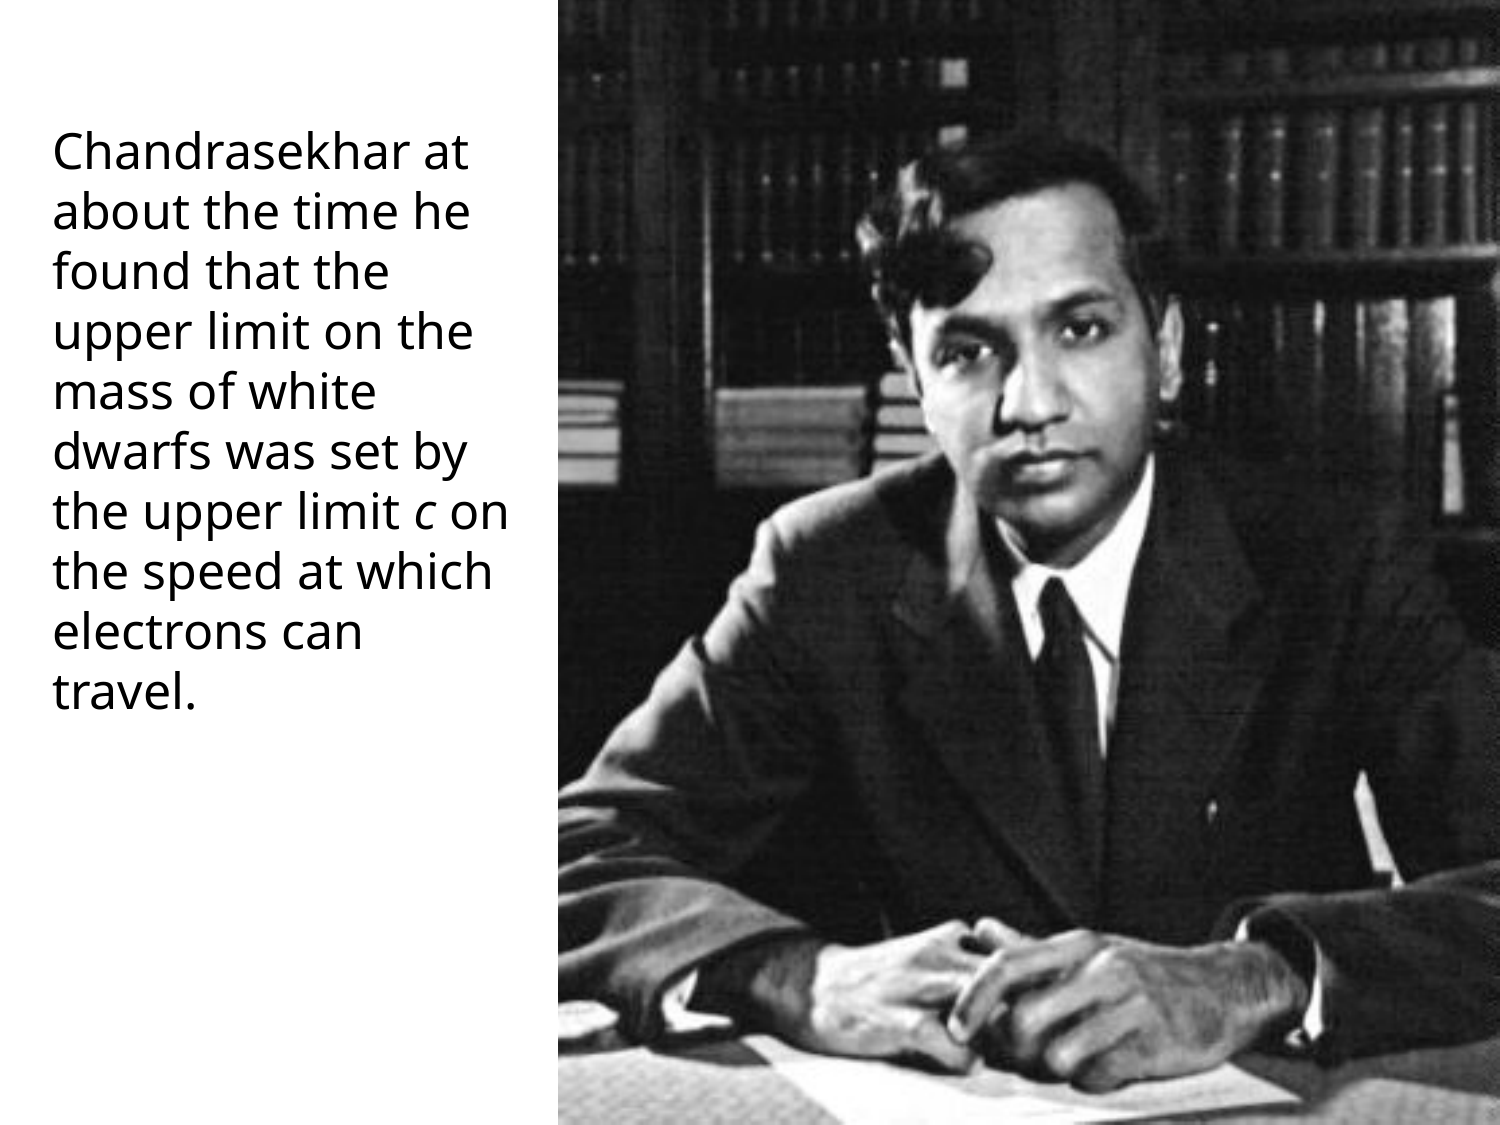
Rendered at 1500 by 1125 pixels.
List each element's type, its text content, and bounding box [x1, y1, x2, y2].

text_box Chandrasekhar at about the time he found that the upper limit on the mass of white dwarfs was set by the upper limit c on the speed at which electrons can travel. [37, 112, 538, 728]
picture [558, 0, 1500, 1125]
